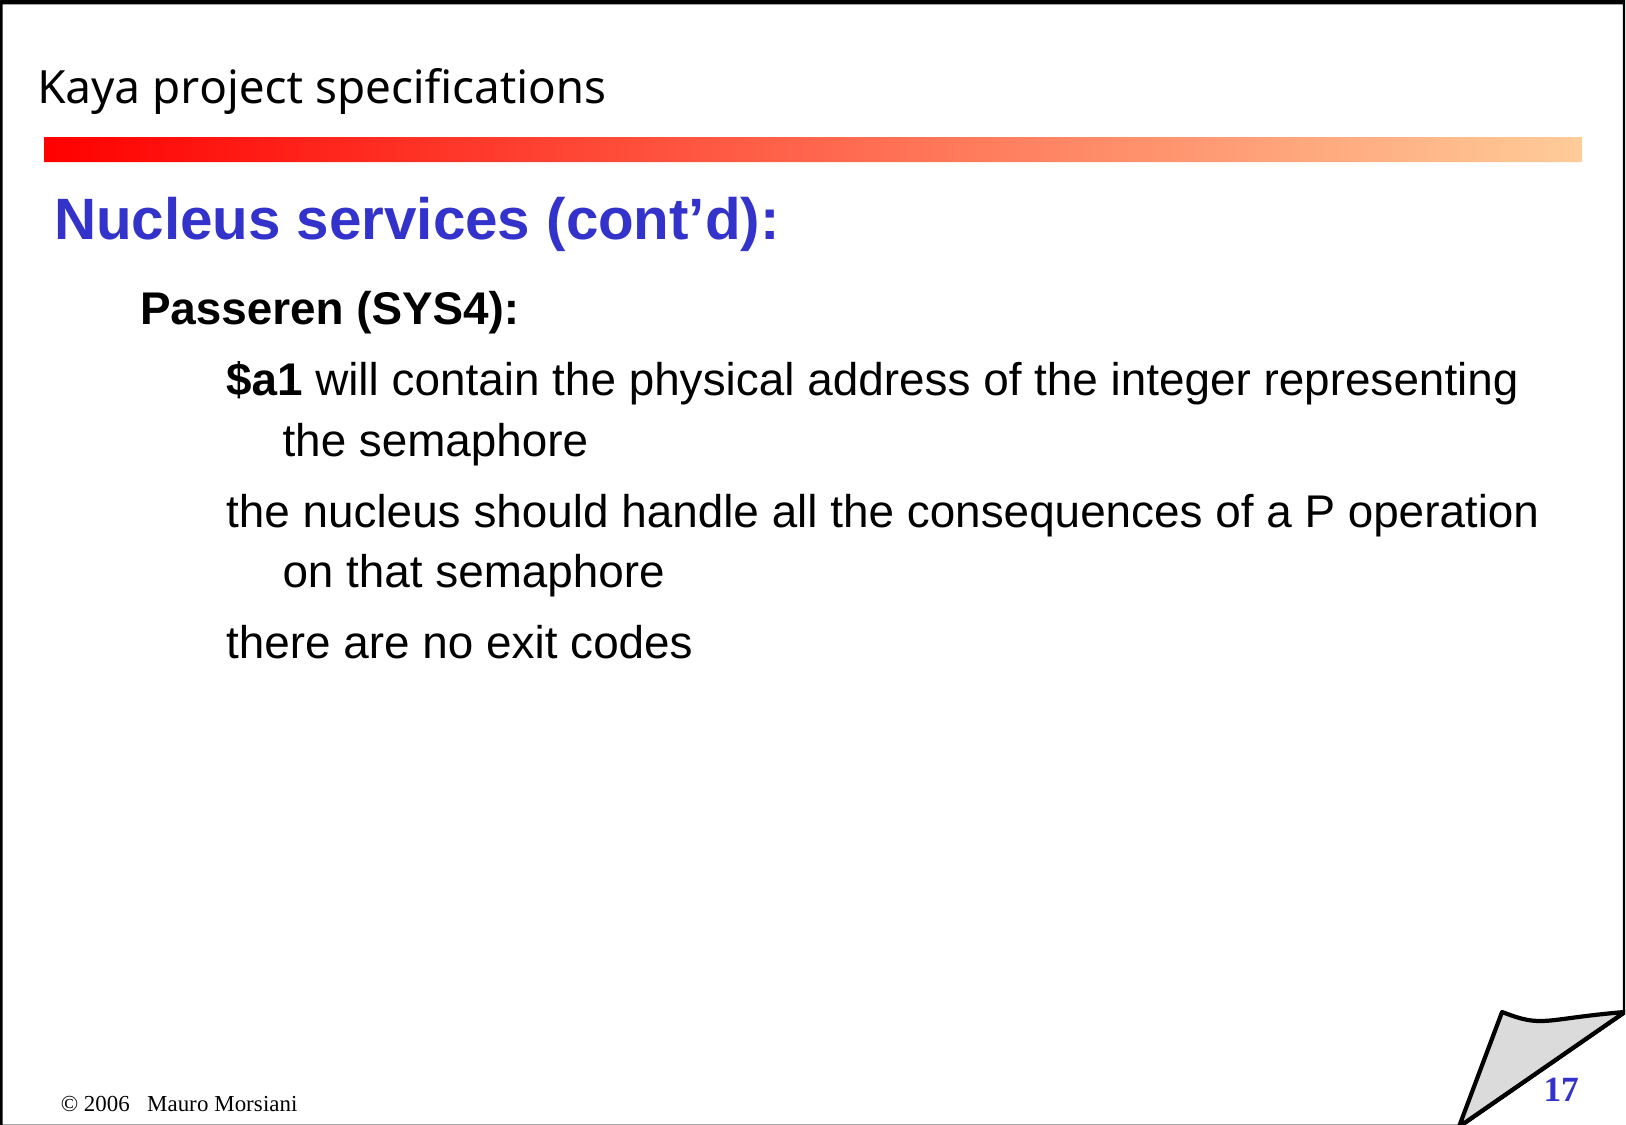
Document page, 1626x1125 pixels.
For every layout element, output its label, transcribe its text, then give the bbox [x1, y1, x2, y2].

list Nucleus services (cont’d): Passeren (SYS4): $a1 will contain the physical address of the integer representing the semaphore the nucleus should handle all the consequences of a P operation on that semaphore there are no exit codes [54, 187, 1571, 1124]
title Kaya project specifications [37, 44, 1588, 131]
